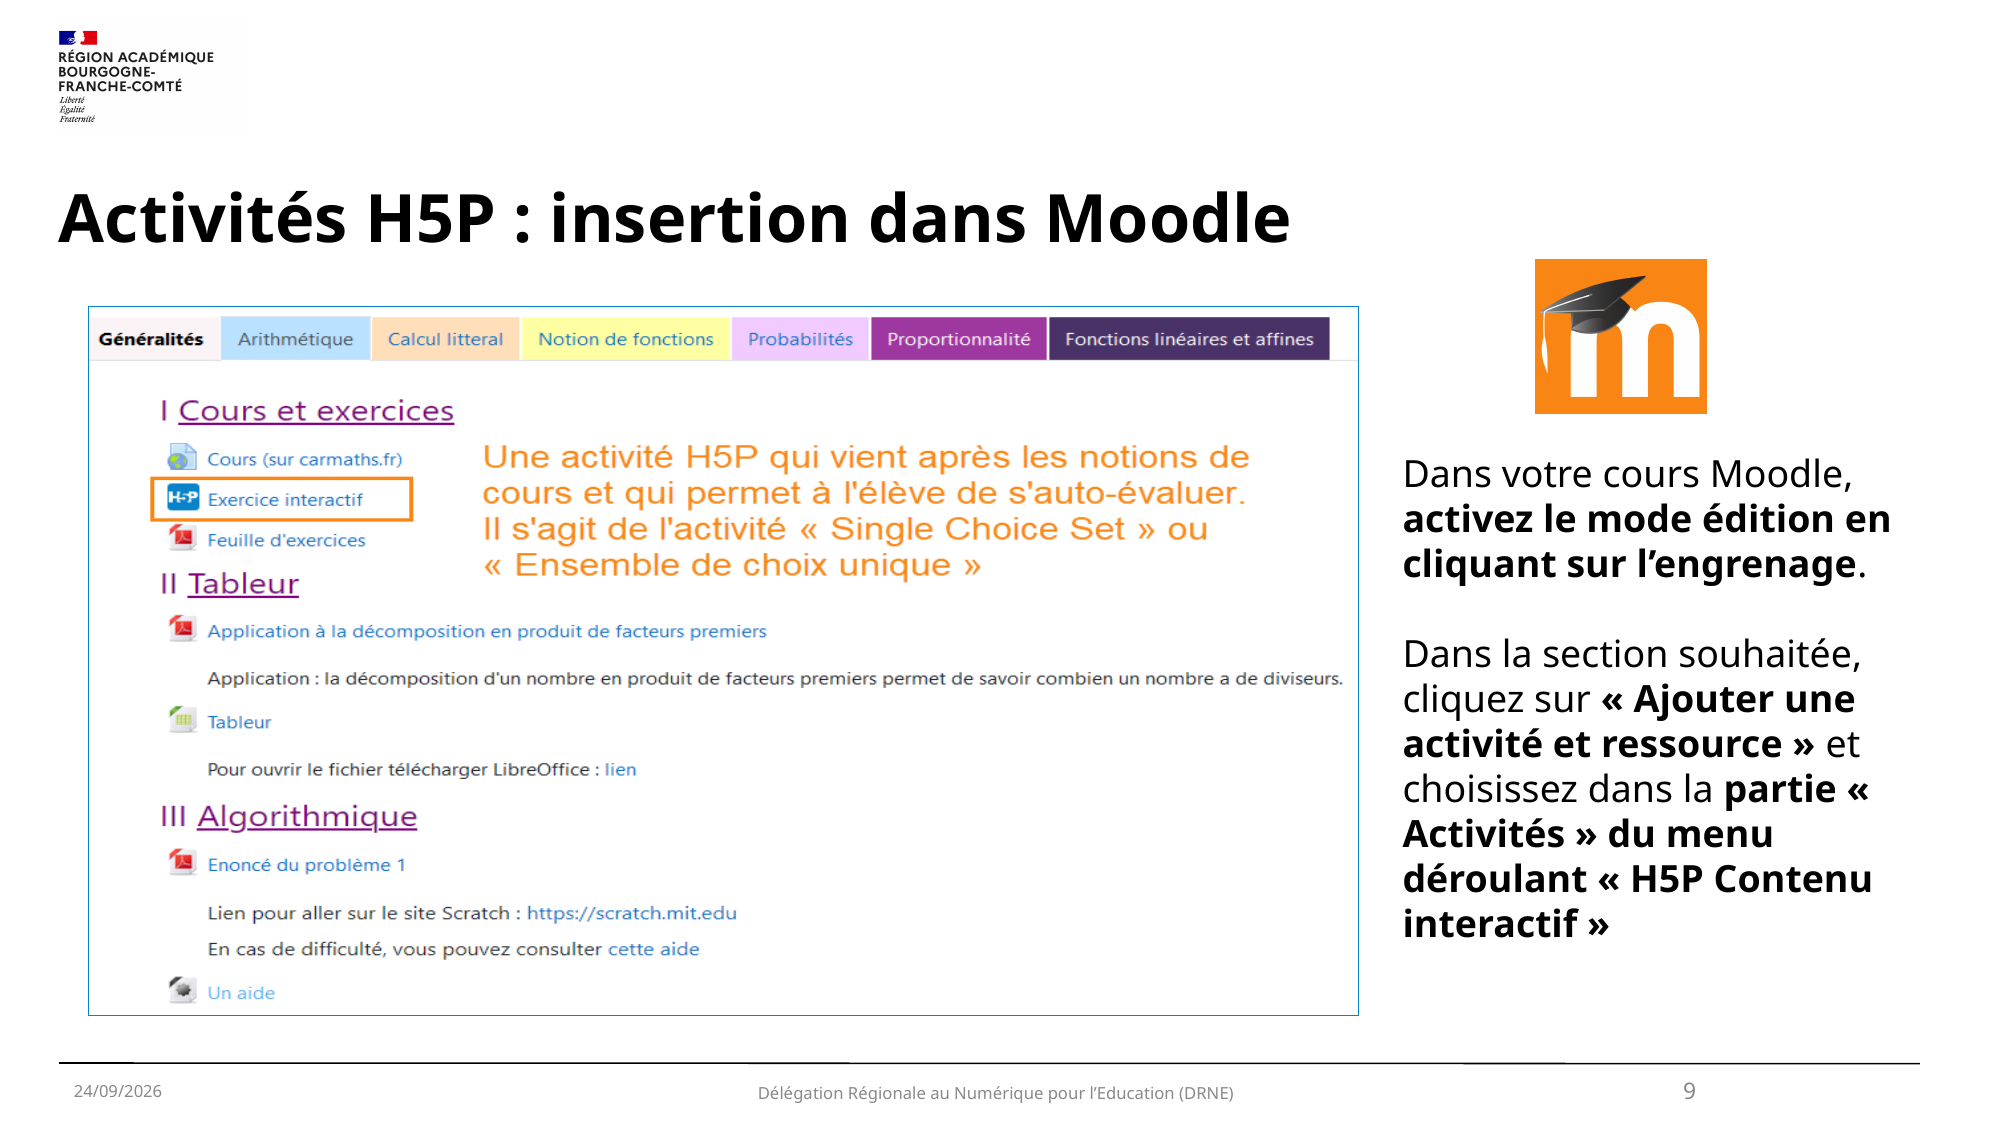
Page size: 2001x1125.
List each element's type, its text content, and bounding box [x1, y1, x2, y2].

text_box Délégation Régionale au Numérique pour l’Education (DRNE) [546, 1063, 1432, 1122]
text_box 29/10/2024 [59, 1062, 295, 1122]
picture [88, 306, 1359, 1016]
title Activités H5P : insertion dans Moodle [59, 147, 1919, 295]
picture [1535, 259, 1707, 414]
text_box Dans votre cours Moodle, activez le mode édition en cliquant sur l’engrenage. Dans la section souhaitée, cliquez sur « Ajouter une activité et ressource » et choisissez dans la partie « Activités » du menu déroulant « H5P Contenu interactif » [1388, 443, 1919, 1011]
text_box 9 [1683, 1062, 1919, 1122]
